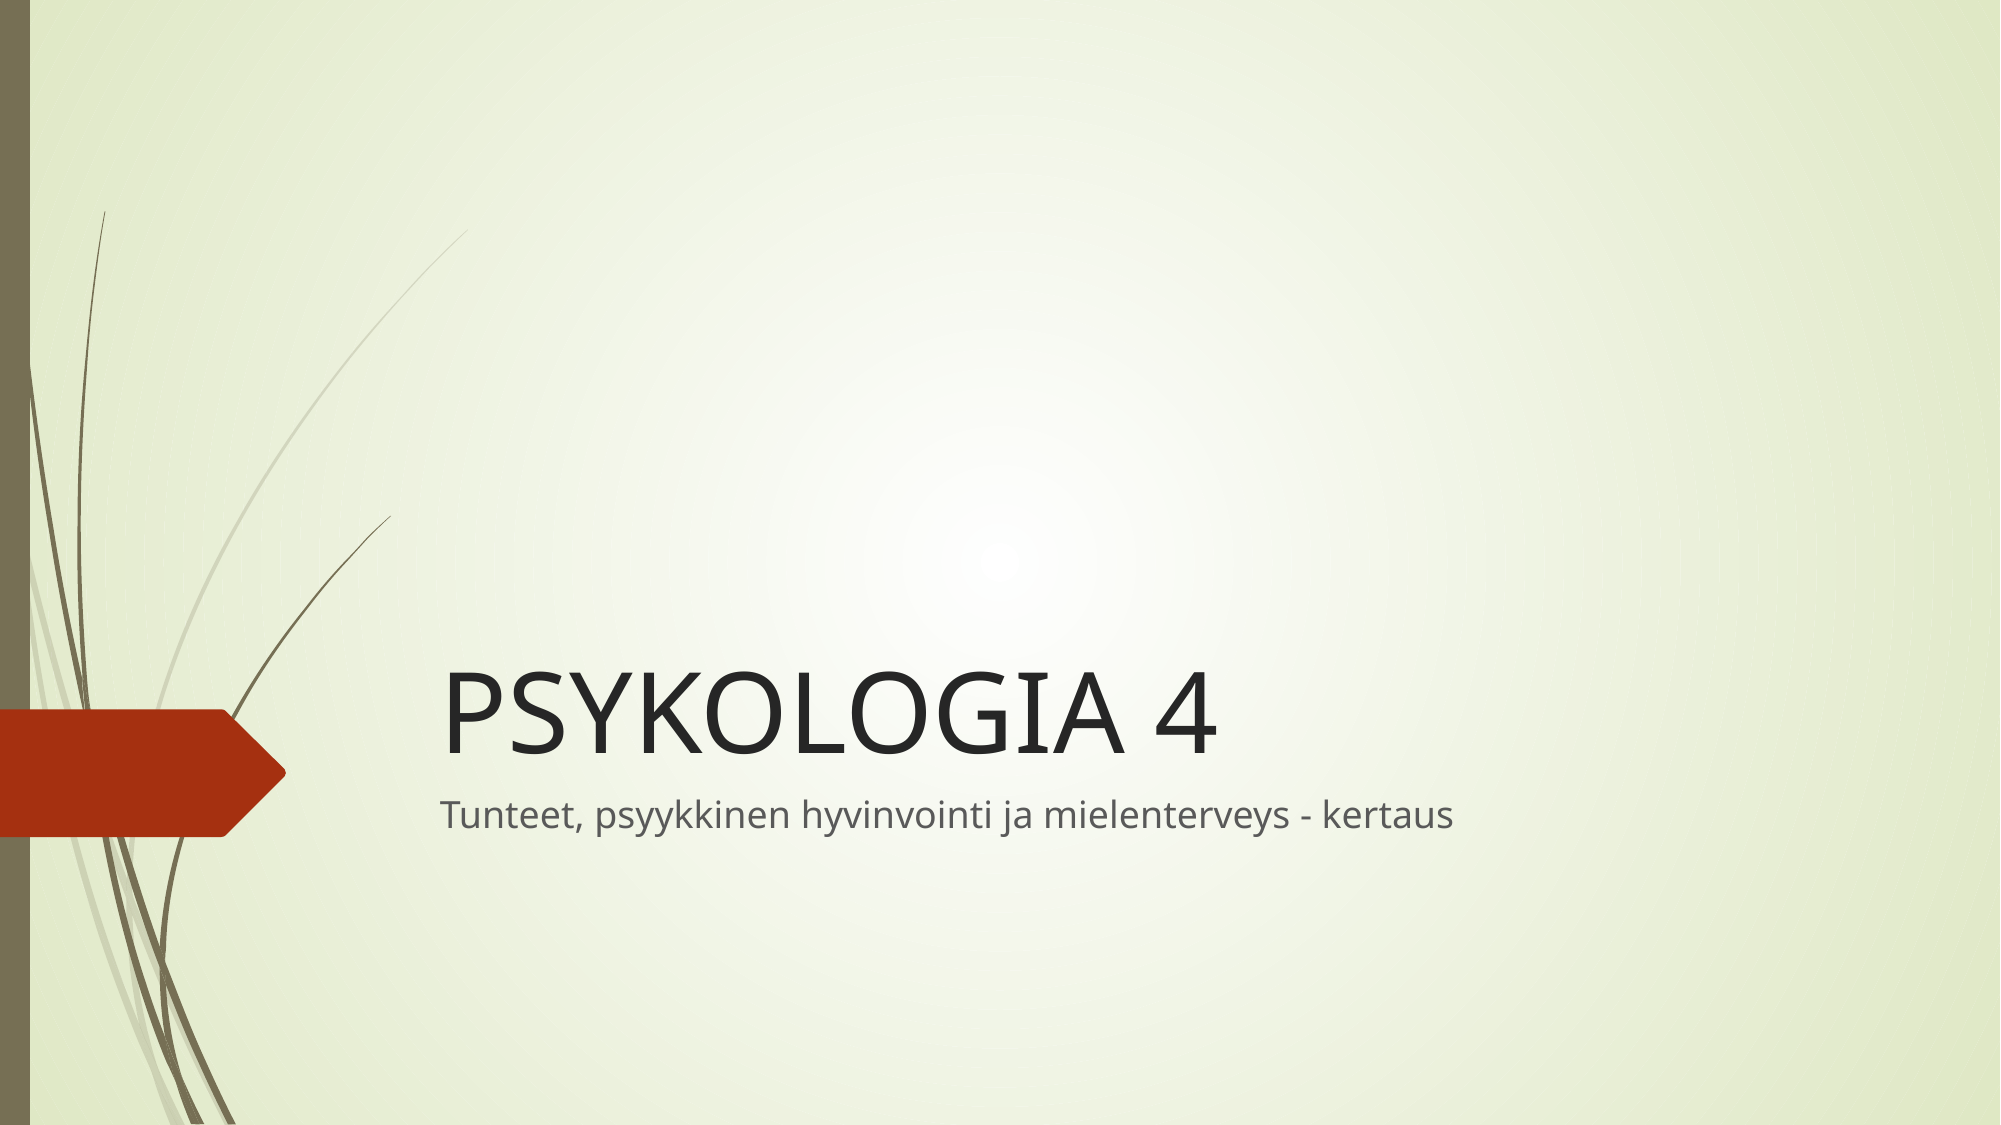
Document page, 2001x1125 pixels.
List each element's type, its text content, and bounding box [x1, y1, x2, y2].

title PSYKOLOGIA 4 [424, 412, 1888, 783]
subtitle Tunteet, psyykkinen hyvinvointi ja mielenterveys - kertaus [424, 783, 1888, 969]
